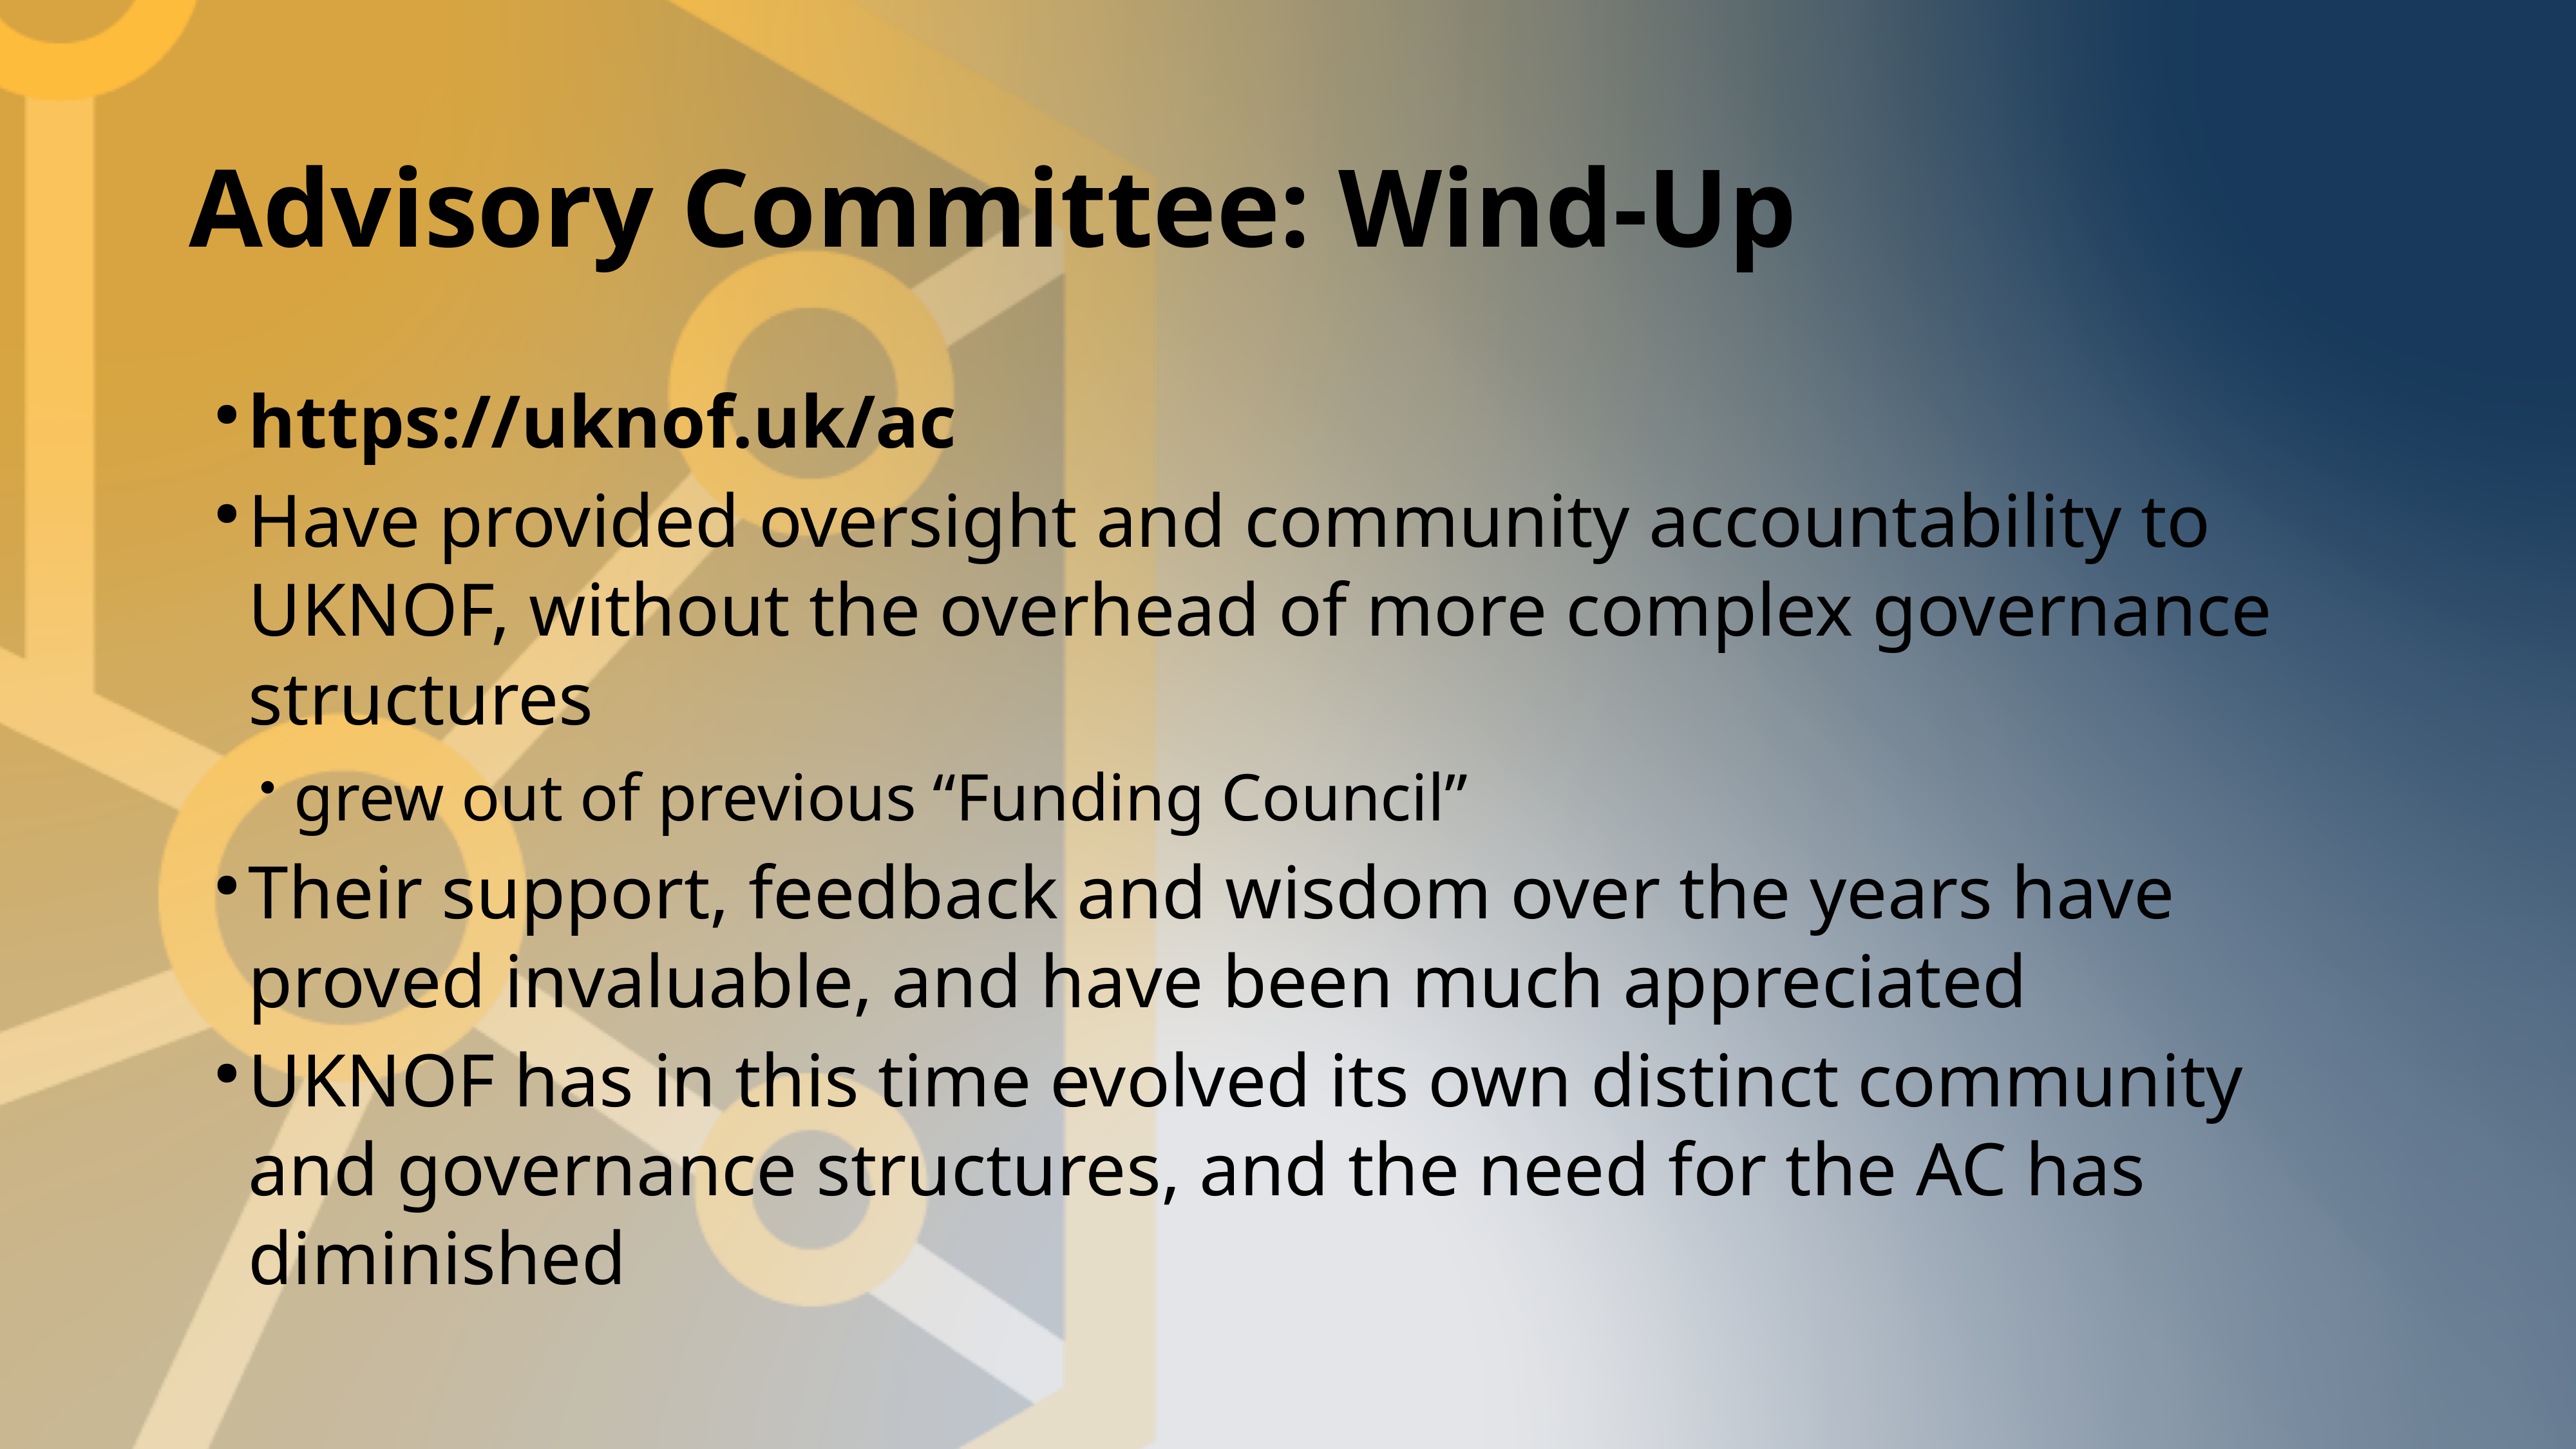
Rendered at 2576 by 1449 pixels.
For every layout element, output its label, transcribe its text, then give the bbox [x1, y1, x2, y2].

list https://uknof.uk/ac Have provided oversight and community accountability to UKNOF, without the overhead of more complex governance structures grew out of previous “Funding Council” Their support, feedback and wisdom over the years have proved invaluable, and have been much appreciated UKNOF has in this time evolved its own distinct community and governance structures, and the need for the AC has diminished [202, 376, 2392, 1390]
picture [0, 0, 2576, 1449]
title Advisory Committee: Wind-Up [189, 48, 2358, 363]
